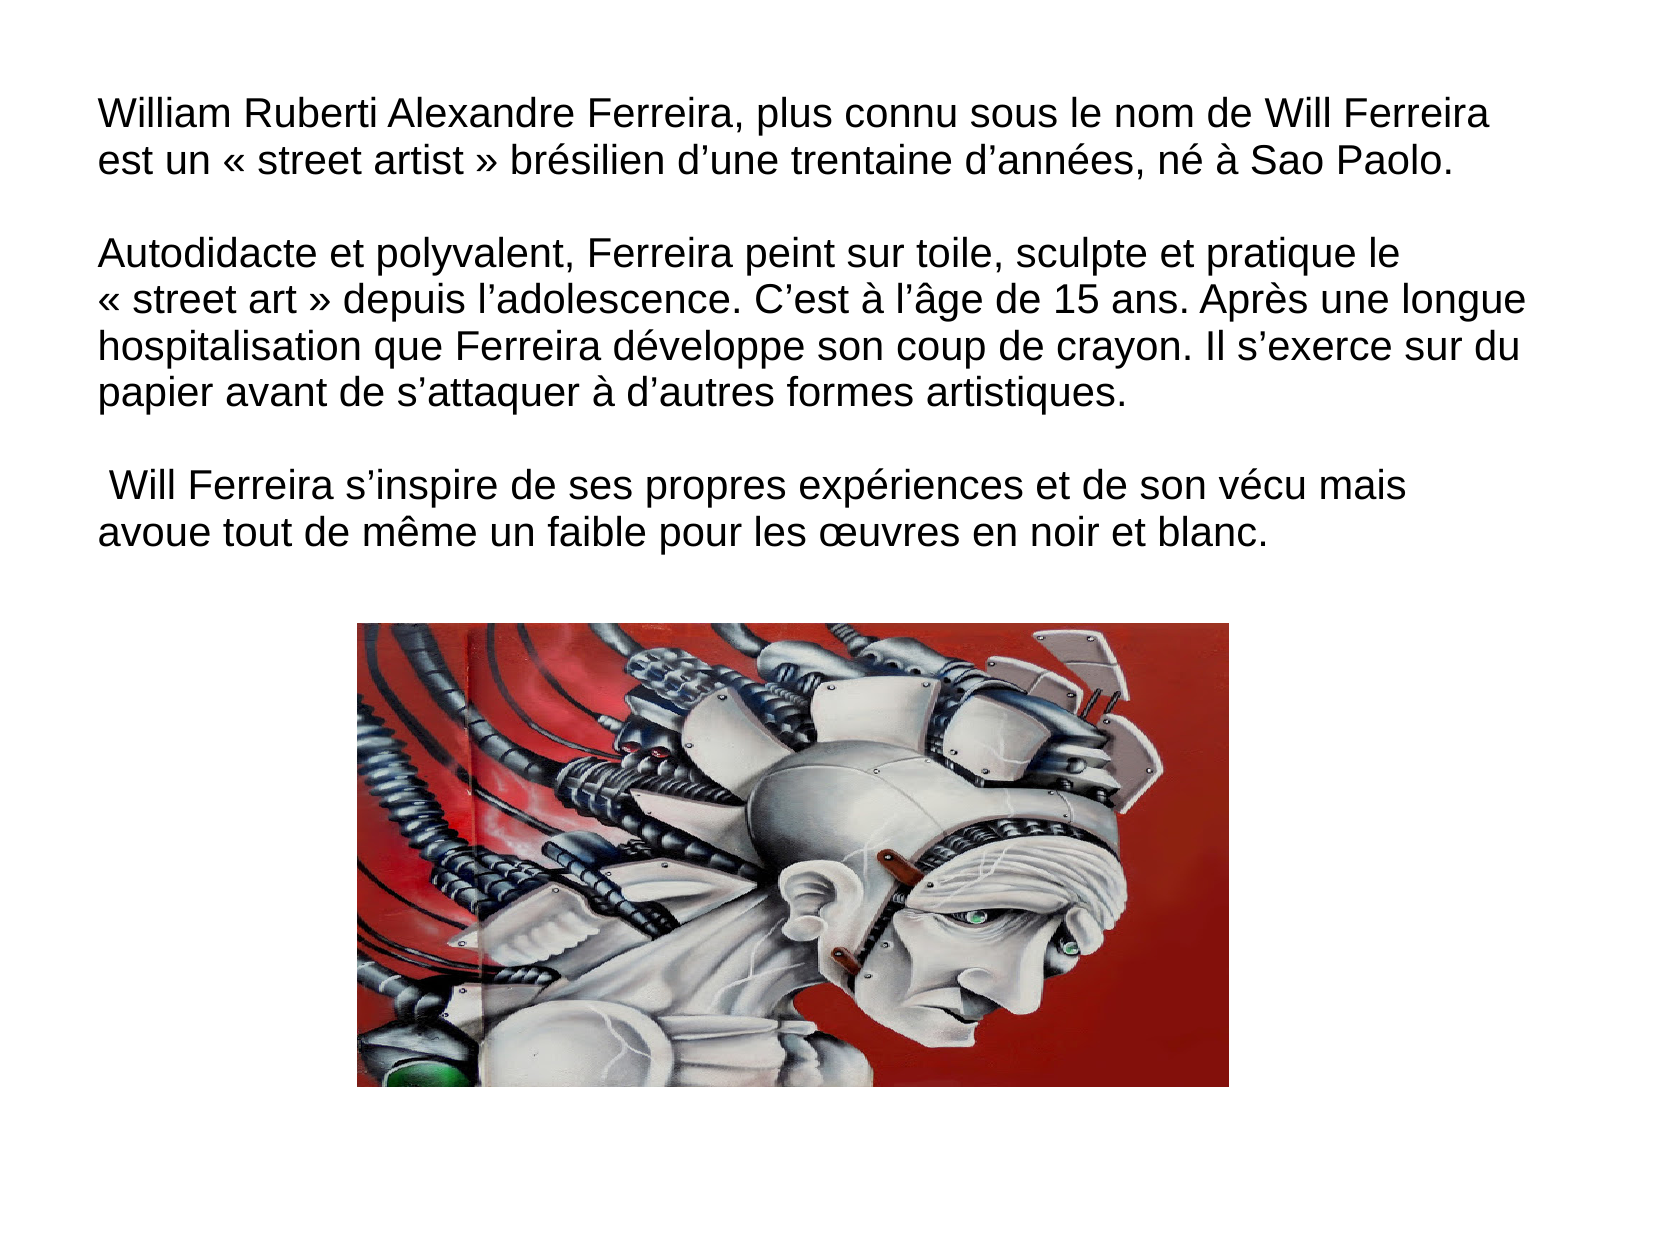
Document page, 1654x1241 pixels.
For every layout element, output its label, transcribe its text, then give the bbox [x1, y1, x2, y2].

text_box William Ruberti Alexandre Ferreira, plus connu sous le nom de Will Ferreira est un « street artist » brésilien d’une trentaine d’années, né à Sao Paolo. Autodidacte et polyvalent, Ferreira peint sur toile, sculpte et pratique le « street art » depuis l’adolescence. C’est à l’âge de 15 ans. Après une longue hospitalisation que Ferreira développe son coup de crayon. Il s’exerce sur du papier avant de s’attaquer à d’autres formes artistiques. Will Ferreira s’inspire de ses propres expériences et de son vécu mais avoue tout de même un faible pour les œuvres en noir et blanc. [82, 82, 1548, 659]
picture [357, 623, 1229, 1087]
